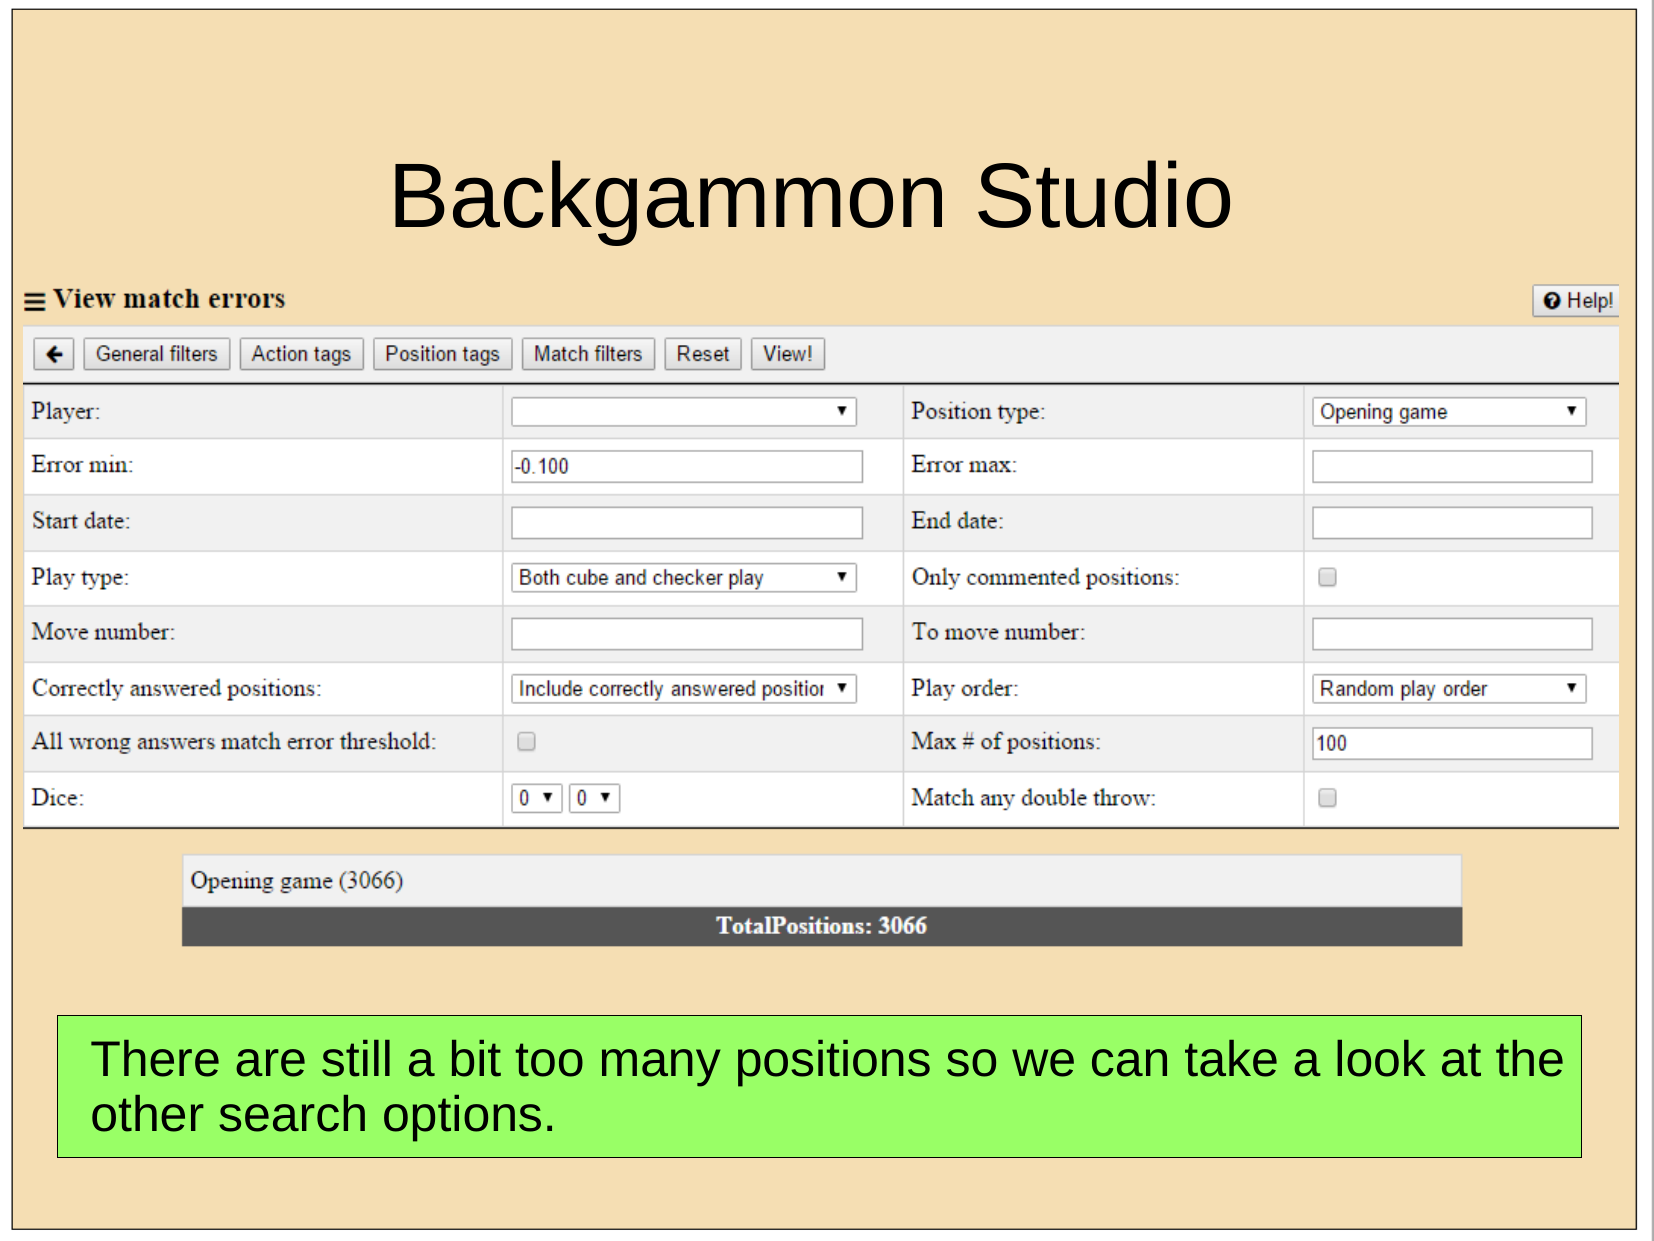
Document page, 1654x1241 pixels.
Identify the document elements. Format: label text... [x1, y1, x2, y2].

picture [0, 0, 1654, 1241]
title Backgammon Studio [118, 112, 1506, 281]
text_box There are still a bit too many positions so we can take a look at the other search options. [57, 1015, 1582, 1158]
